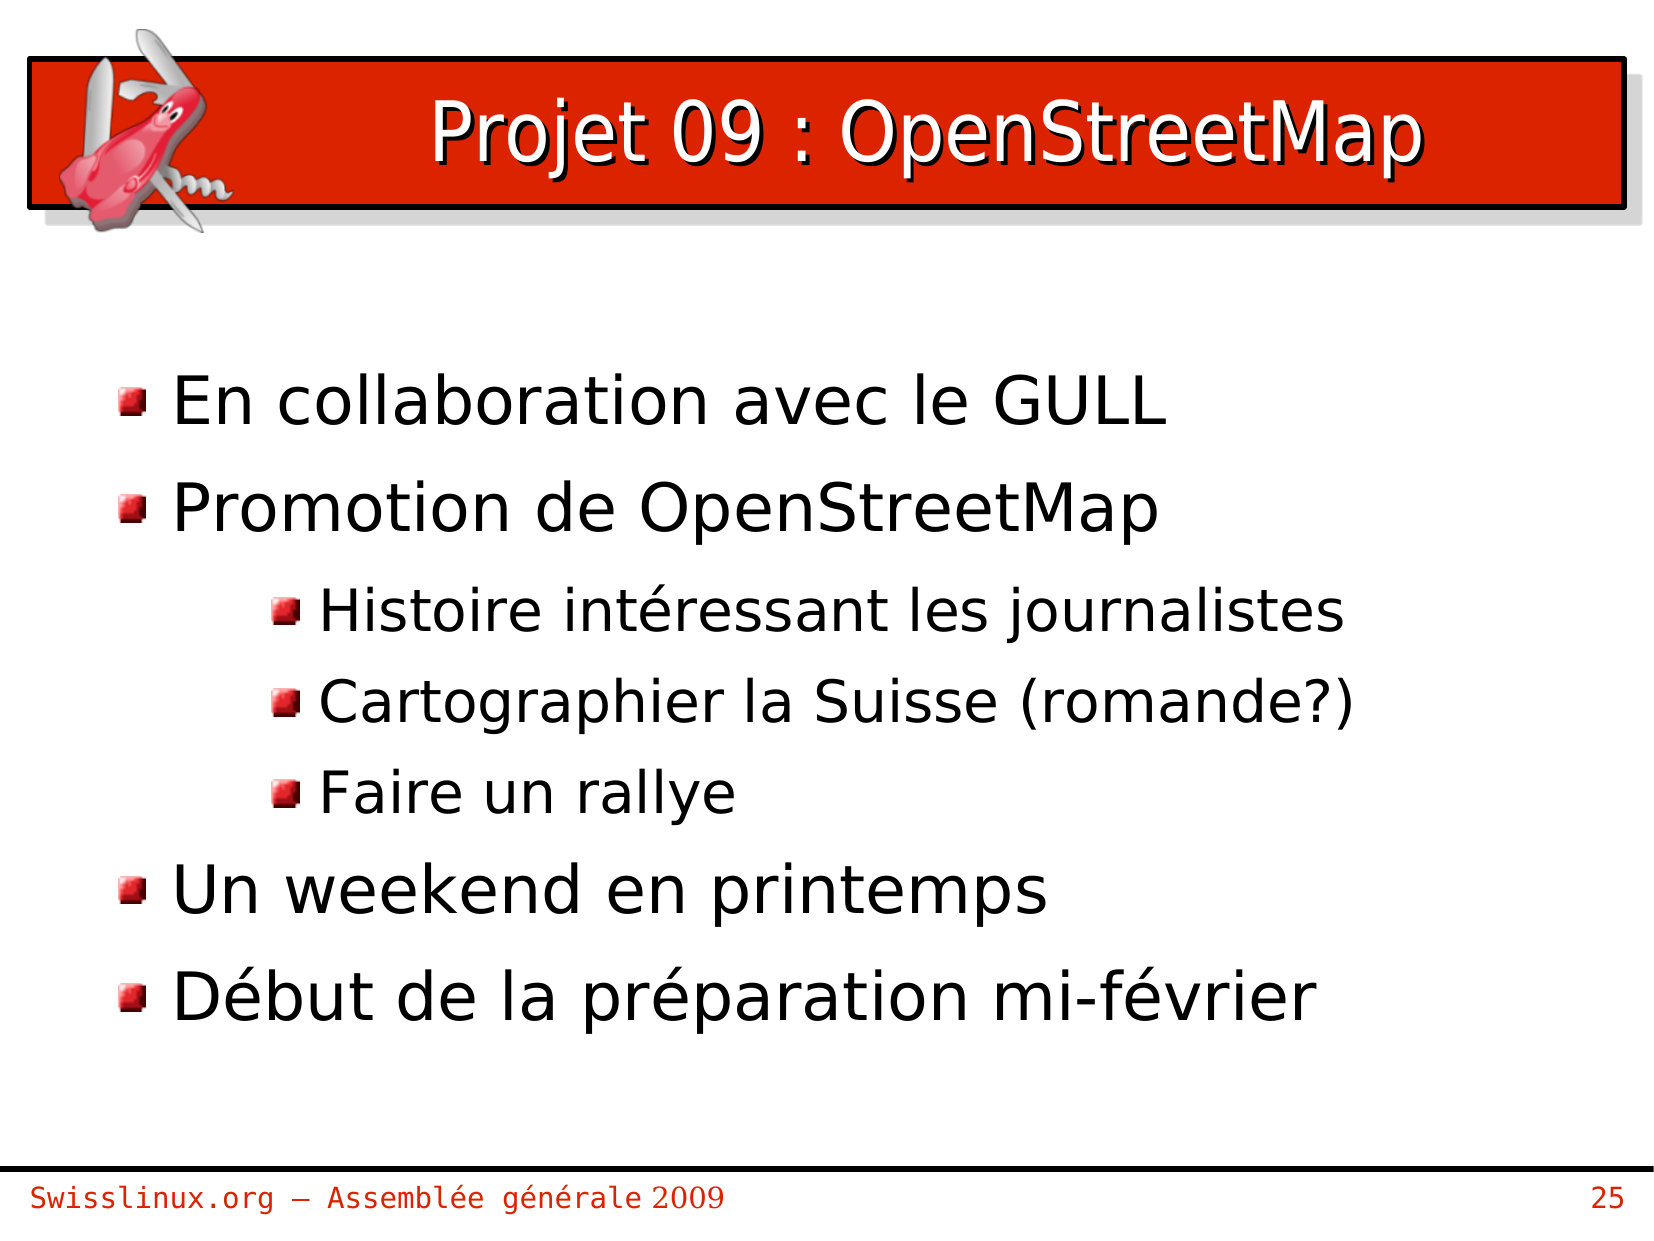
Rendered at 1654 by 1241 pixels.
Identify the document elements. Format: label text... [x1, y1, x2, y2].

list En collaboration avec le GULL Promotion de OpenStreetMap Histoire intéressant les journalistes Cartographier la Suisse (romande?) Faire un rallye Un weekend en printemps Début de la préparation mi-février [82, 297, 1571, 1102]
picture [59, 29, 234, 233]
title Projet 09 : OpenStreetMap [259, 84, 1595, 182]
